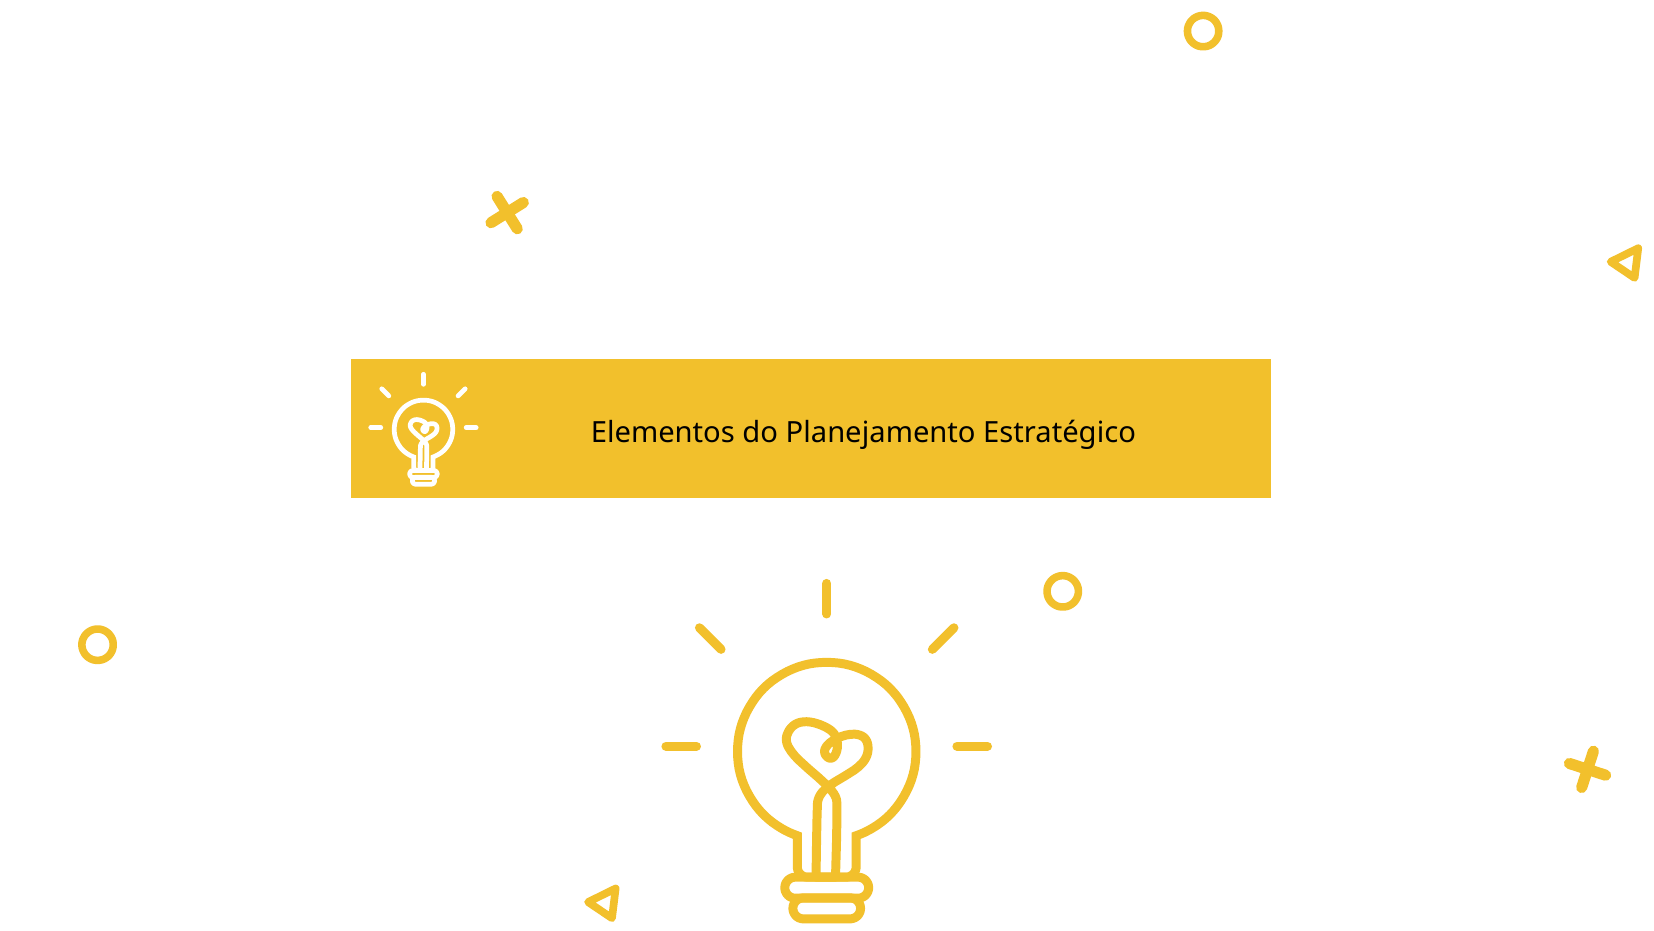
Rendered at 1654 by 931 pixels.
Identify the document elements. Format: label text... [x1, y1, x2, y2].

text_box Elementos do Planejamento Estratégico [487, 339, 1241, 523]
